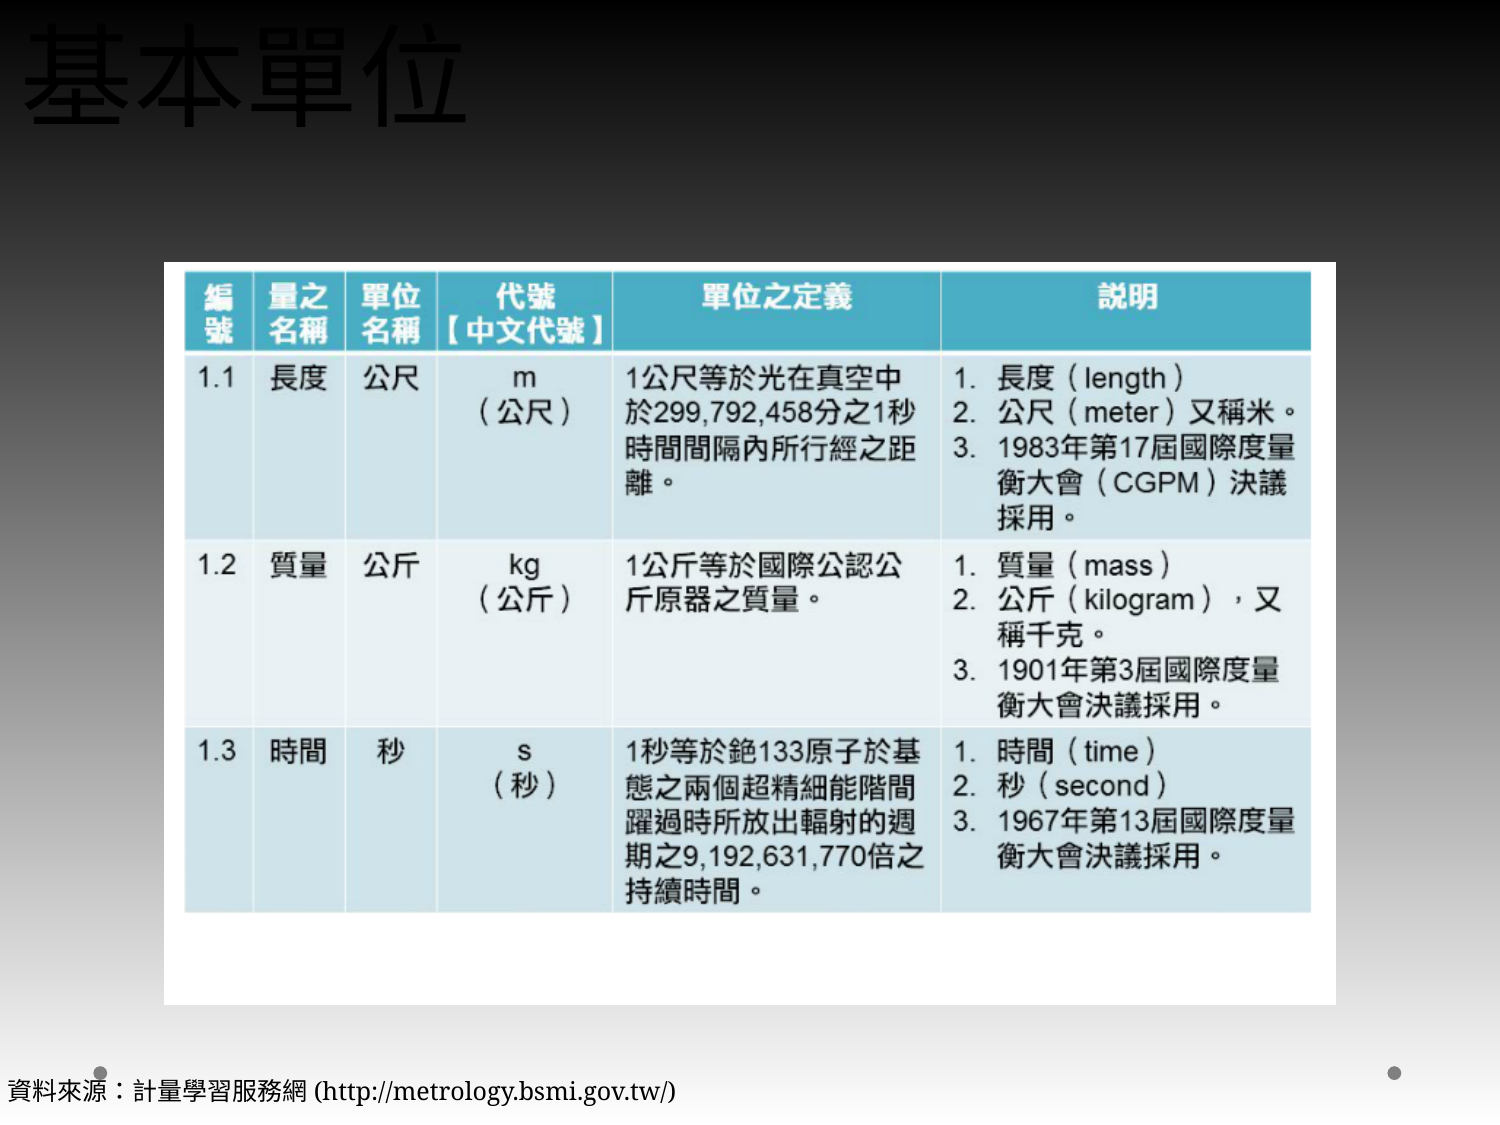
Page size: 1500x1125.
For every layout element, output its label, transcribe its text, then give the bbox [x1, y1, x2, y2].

text_box 基本單位 [5, 7, 1356, 149]
picture [164, 262, 1336, 1005]
text_box 資料來源：計量學習服務網(http://metrology.bsmi.gov.tw/) [0, 1067, 692, 1113]
